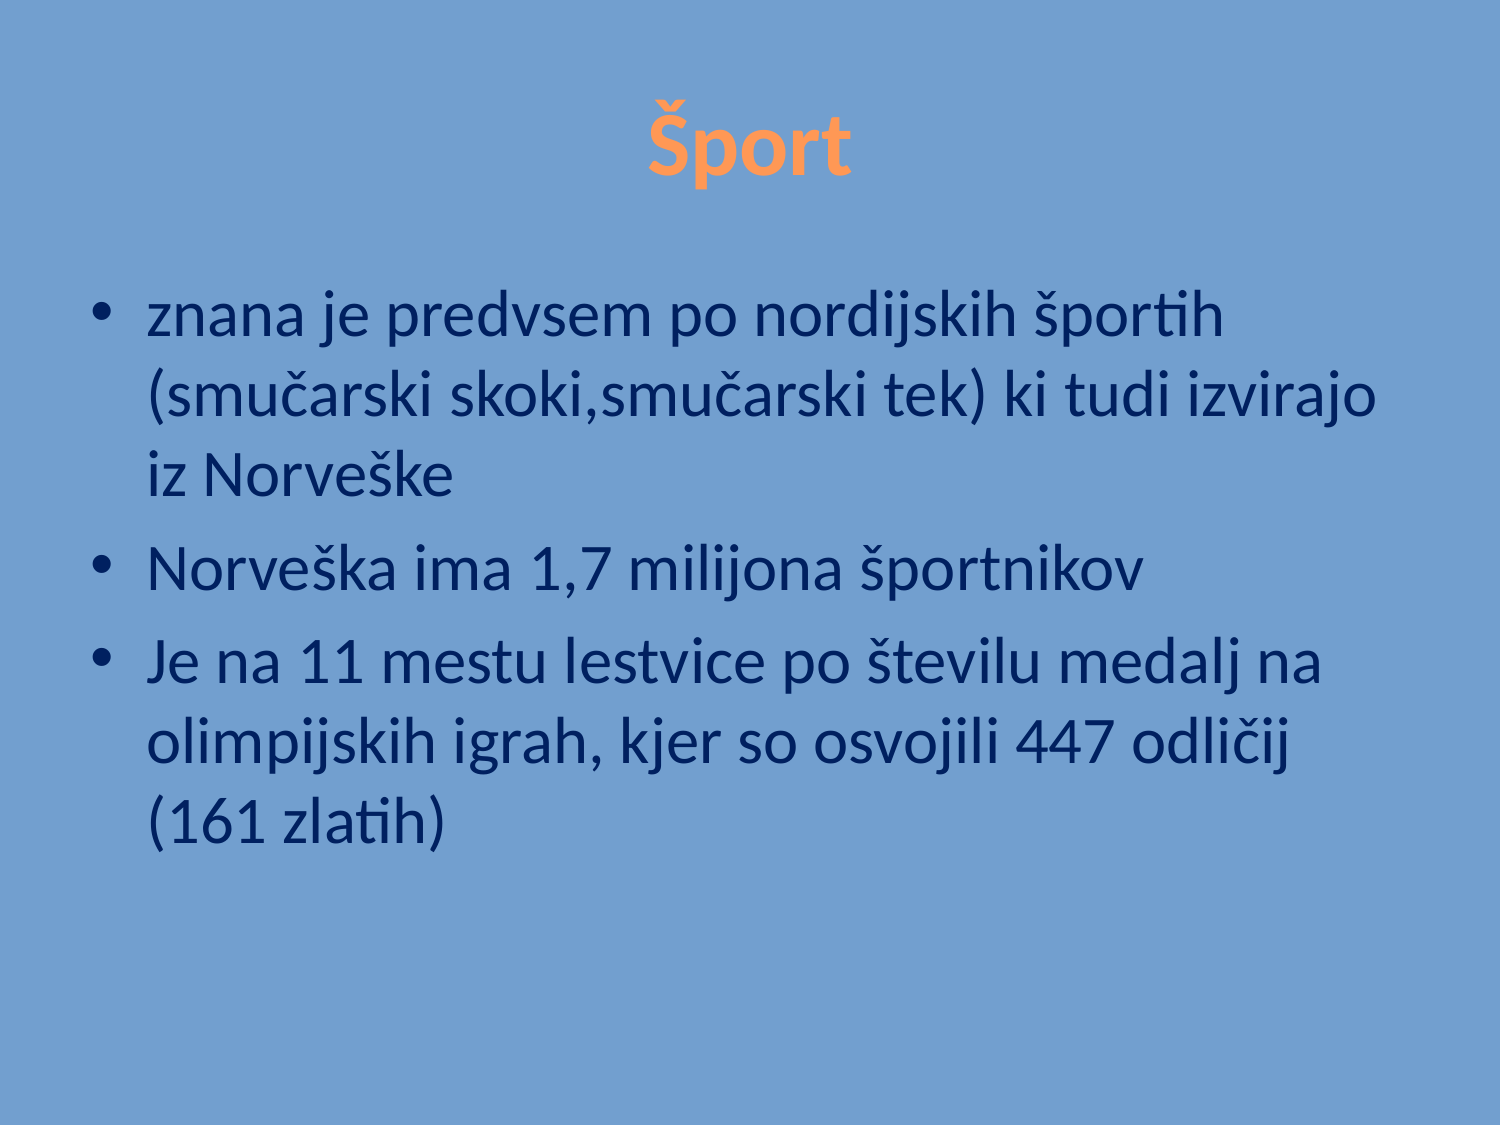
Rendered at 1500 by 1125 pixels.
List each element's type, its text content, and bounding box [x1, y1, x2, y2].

title Šport [75, 45, 1425, 233]
list znana je predvsem po nordijskih športih (smučarski skoki,smučarski tek) ki tudi izvirajo iz Norveške Norveška ima 1,7 milijona športnikov Je na 11 mestu lestvice po številu medalj na olimpijskih igrah, kjer so osvojili 447 odličij (161 zlatih) [75, 262, 1425, 1005]
